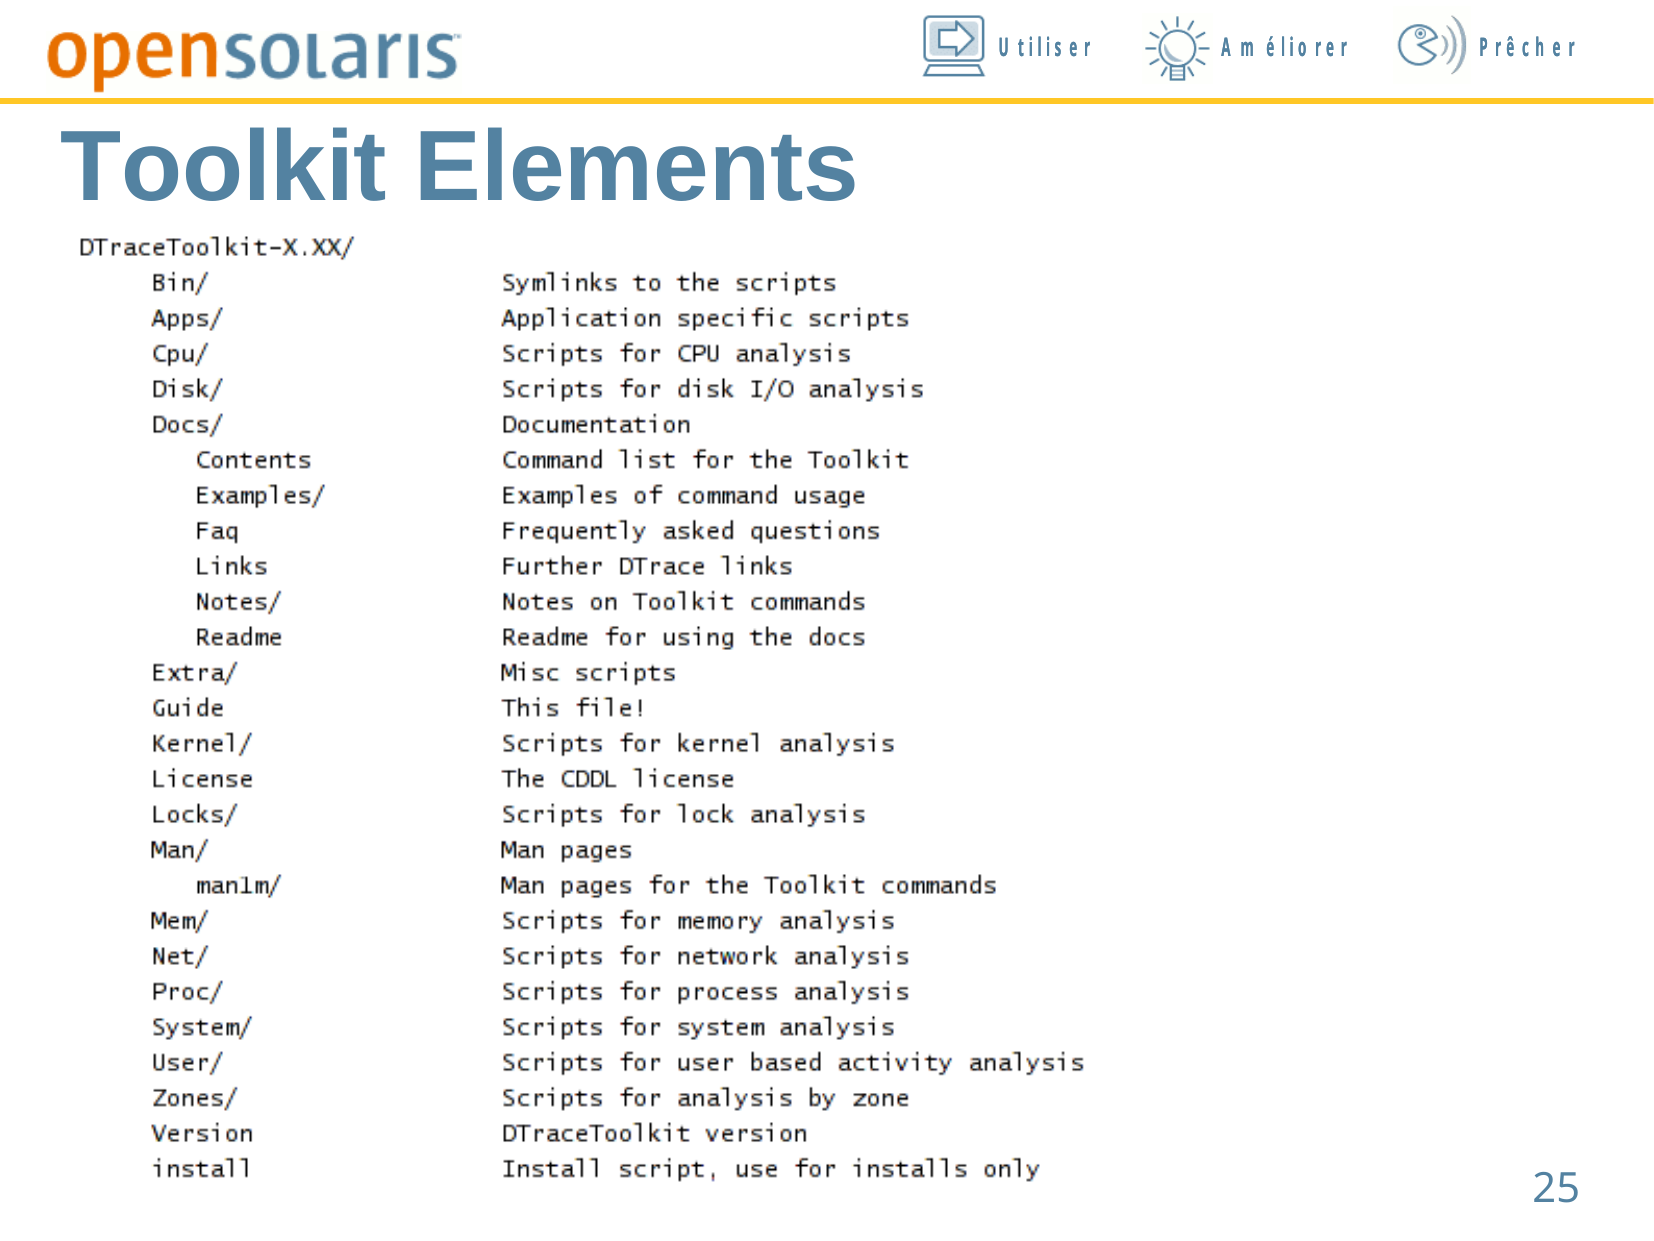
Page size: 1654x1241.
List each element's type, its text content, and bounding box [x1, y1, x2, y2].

title Toolkit Elements [60, 109, 1534, 222]
picture [46, 31, 462, 94]
picture [73, 233, 1098, 1190]
